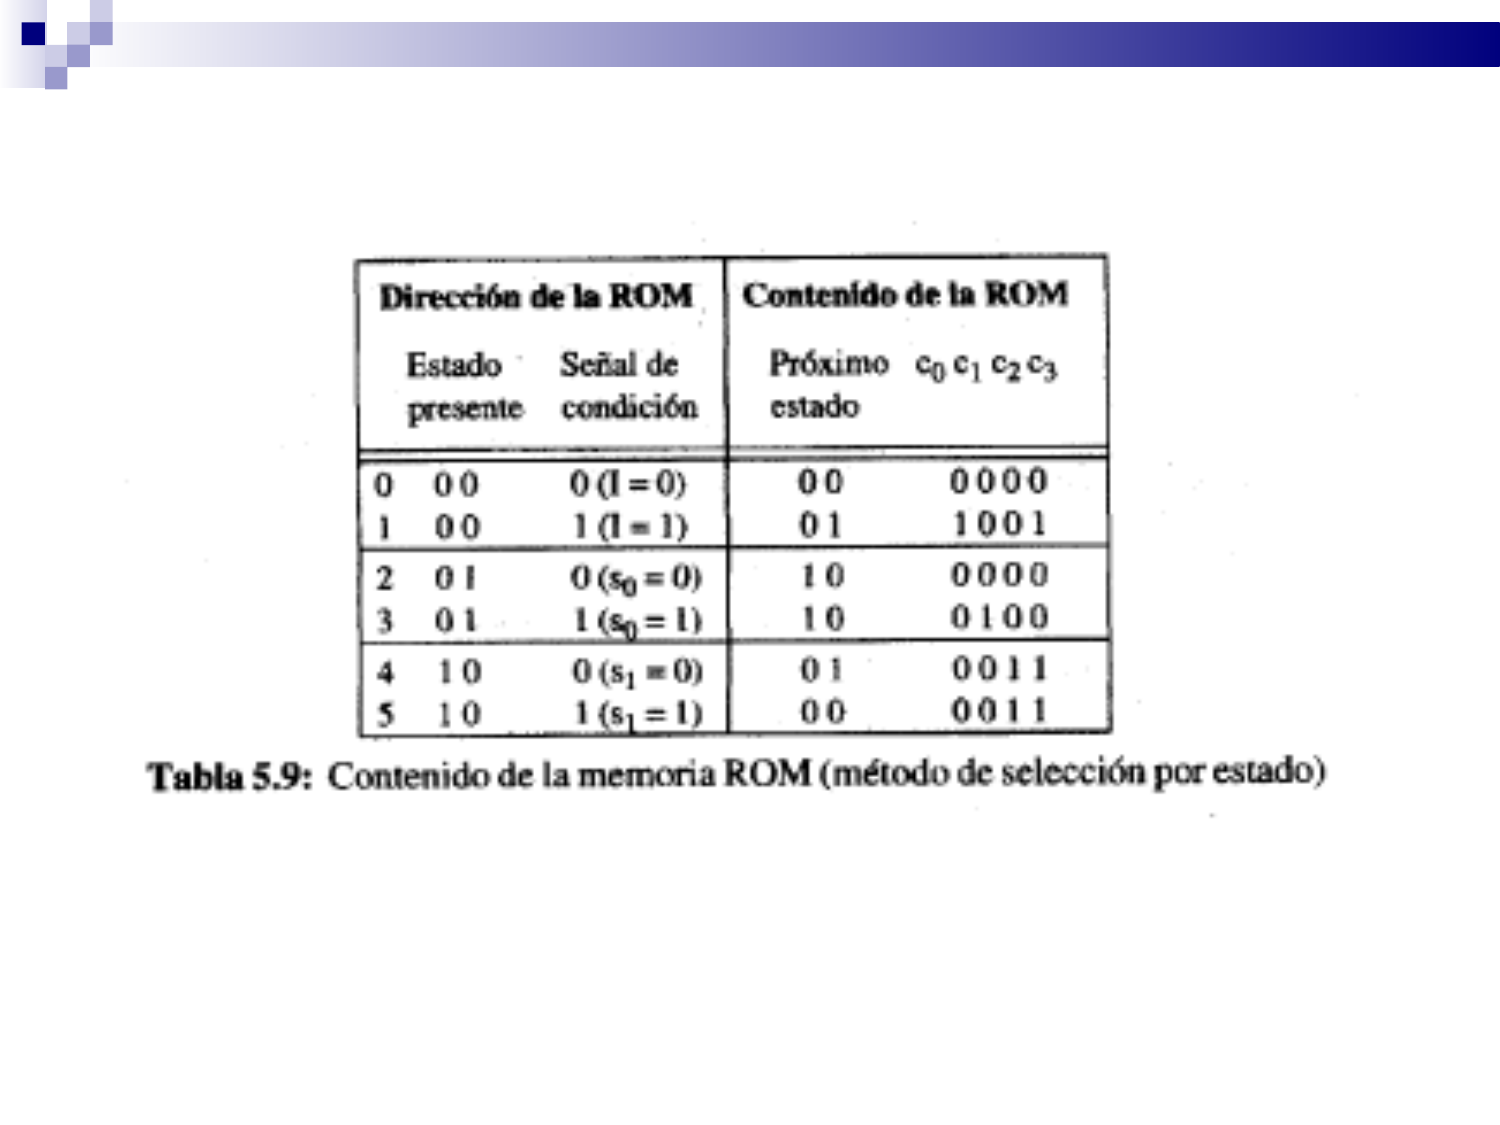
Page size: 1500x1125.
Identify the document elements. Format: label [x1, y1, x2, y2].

picture [64, 219, 1377, 839]
